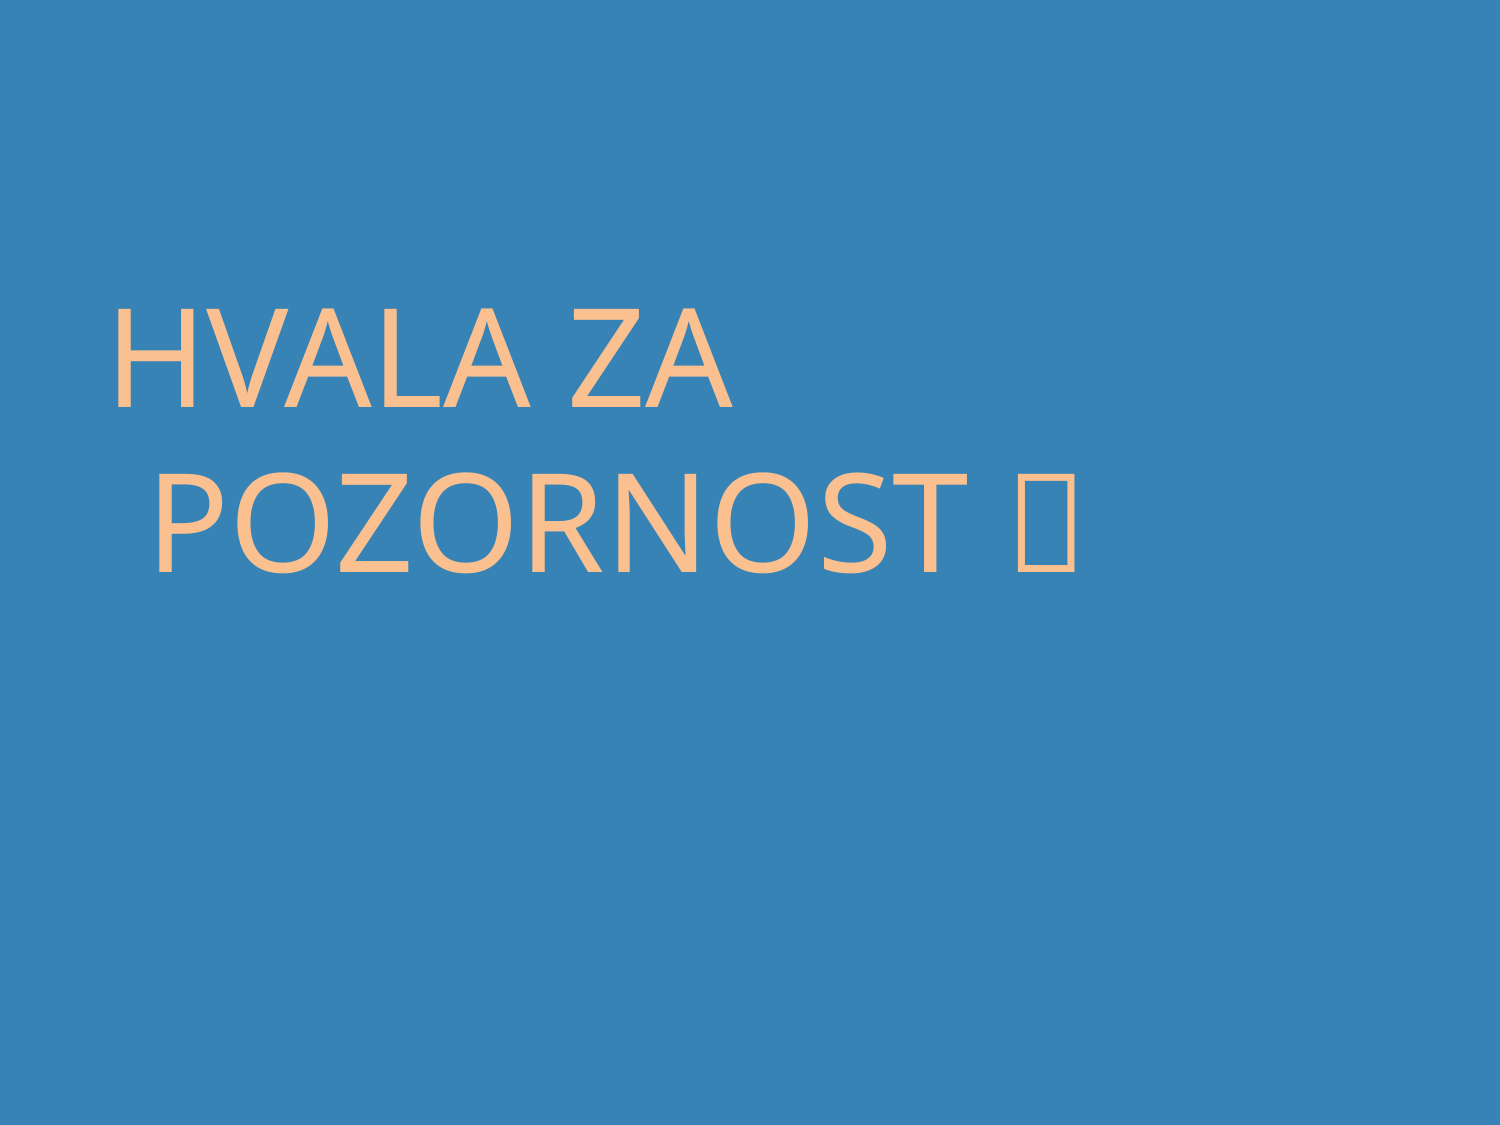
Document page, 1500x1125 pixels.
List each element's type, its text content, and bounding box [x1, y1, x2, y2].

list HVALA ZA POZORNOST  [75, 262, 1425, 1005]
